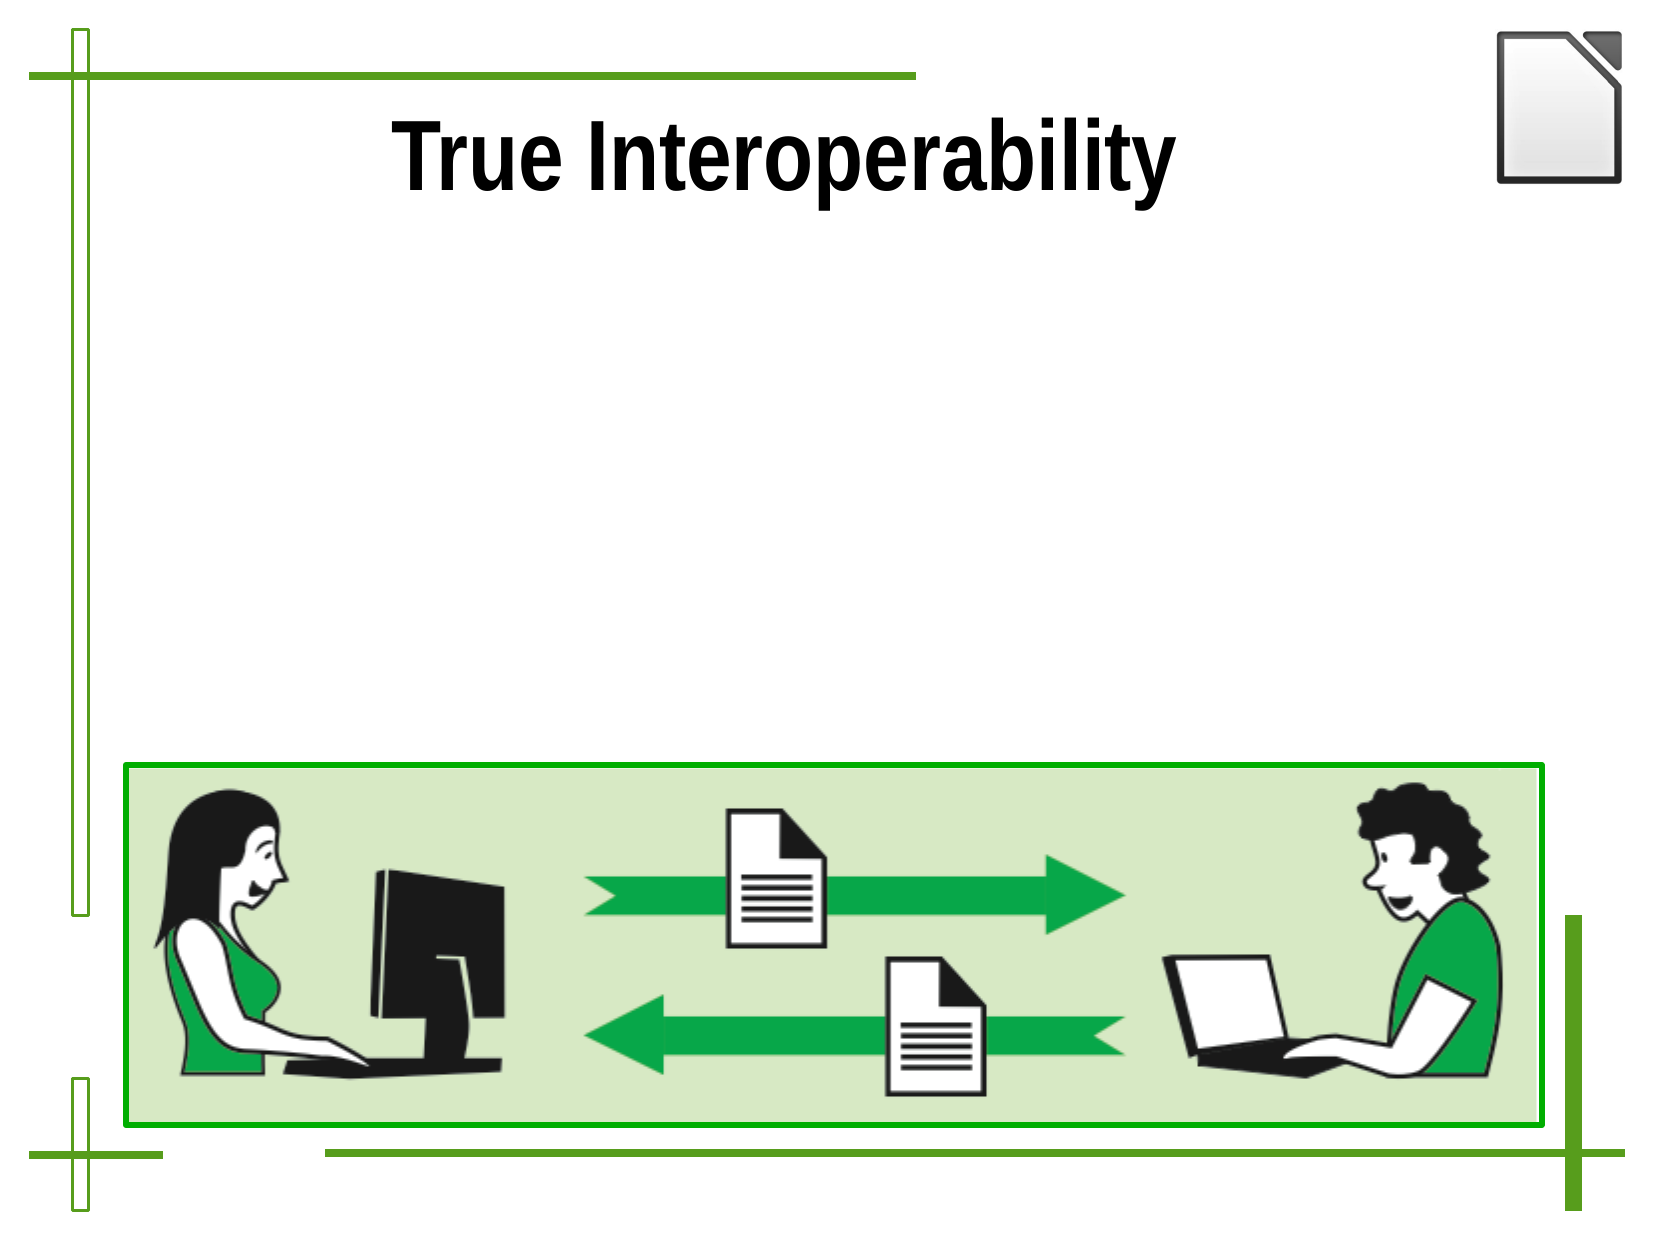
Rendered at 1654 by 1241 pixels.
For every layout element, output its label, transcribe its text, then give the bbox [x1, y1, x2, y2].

picture [128, 767, 1539, 1123]
picture [1494, 29, 1624, 186]
title True Interoperability [122, 86, 1447, 223]
